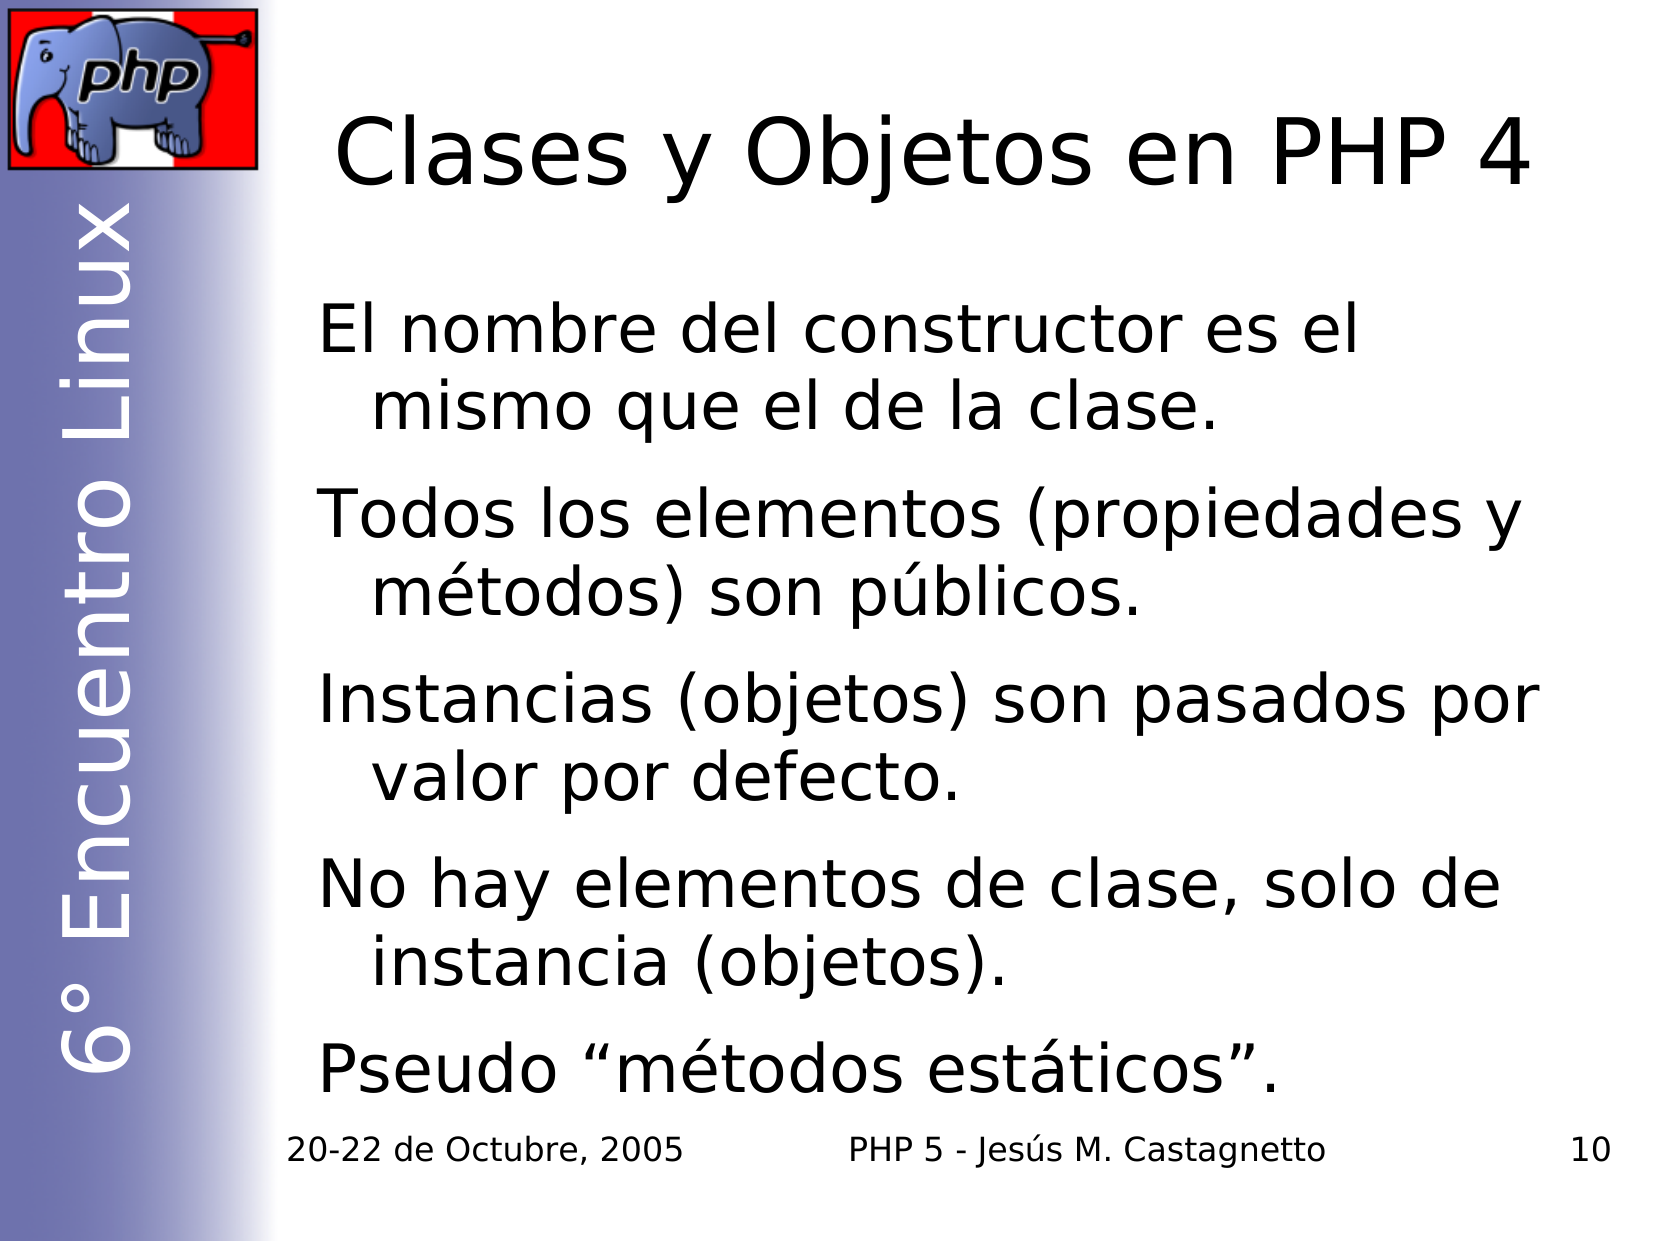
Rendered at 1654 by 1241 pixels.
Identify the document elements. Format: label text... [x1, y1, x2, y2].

list El nombre del constructor es el mismo que el de la clase. Todos los elementos (propiedades y métodos) son públicos. Instancias (objetos) son pasados por valor por defecto. No hay elementos de clase, solo de instancia (objetos). Pseudo “métodos estáticos”. [300, 290, 1571, 1109]
title Clases y Objetos en PHP 4 [300, 49, 1571, 257]
picture [0, 0, 1654, 1241]
